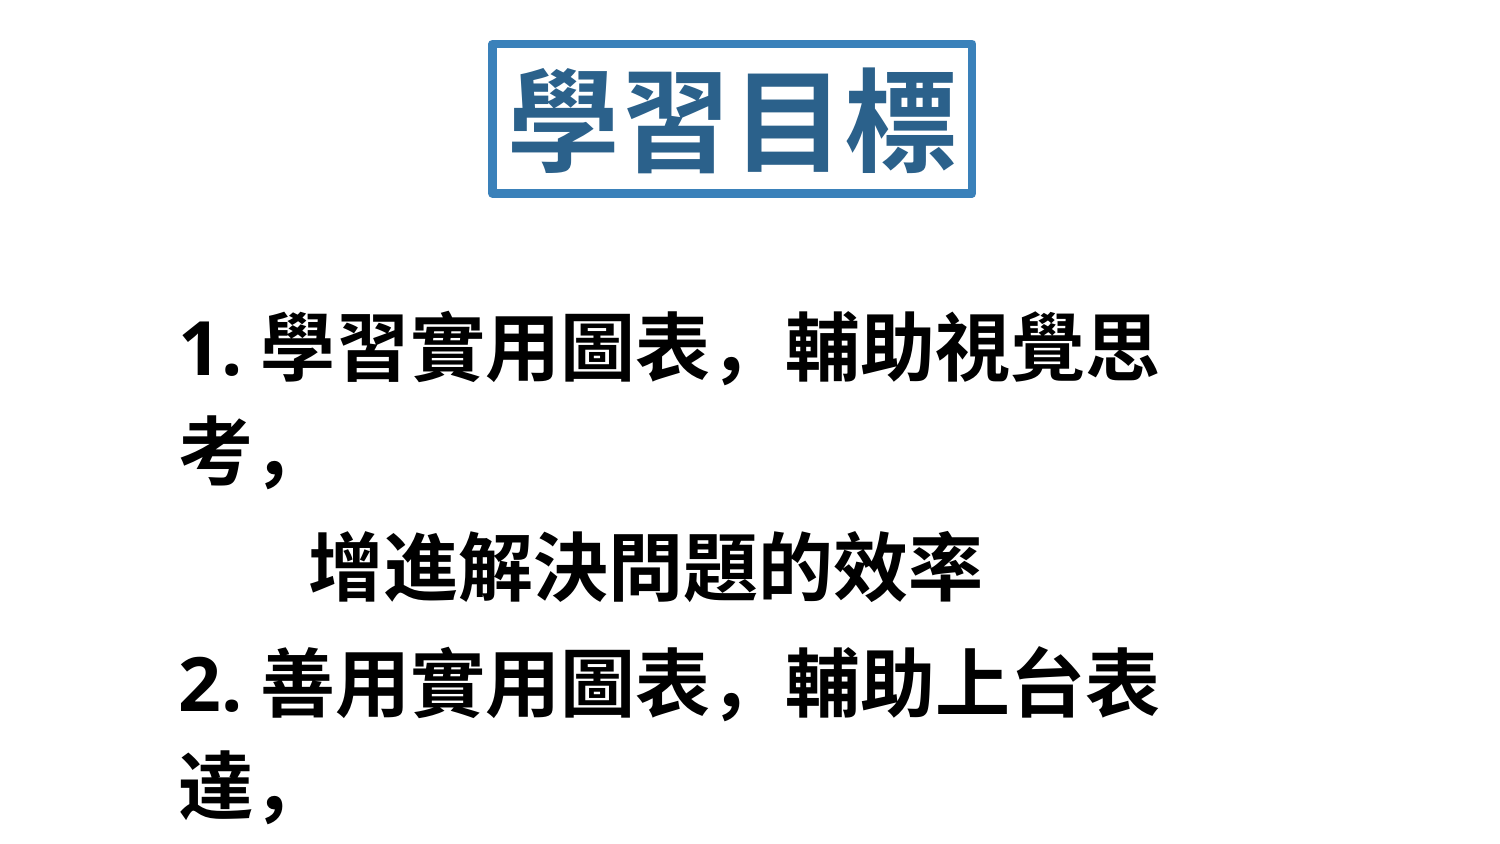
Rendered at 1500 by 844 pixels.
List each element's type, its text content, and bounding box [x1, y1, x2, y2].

text_box 1.學習實用圖表，輔助視覺思考， 增進解決問題的效率 2.善用實用圖表，輔助上台表達， 增進口語表達的能力 [88, 280, 1317, 844]
text_box 學習目標 [492, 43, 973, 194]
